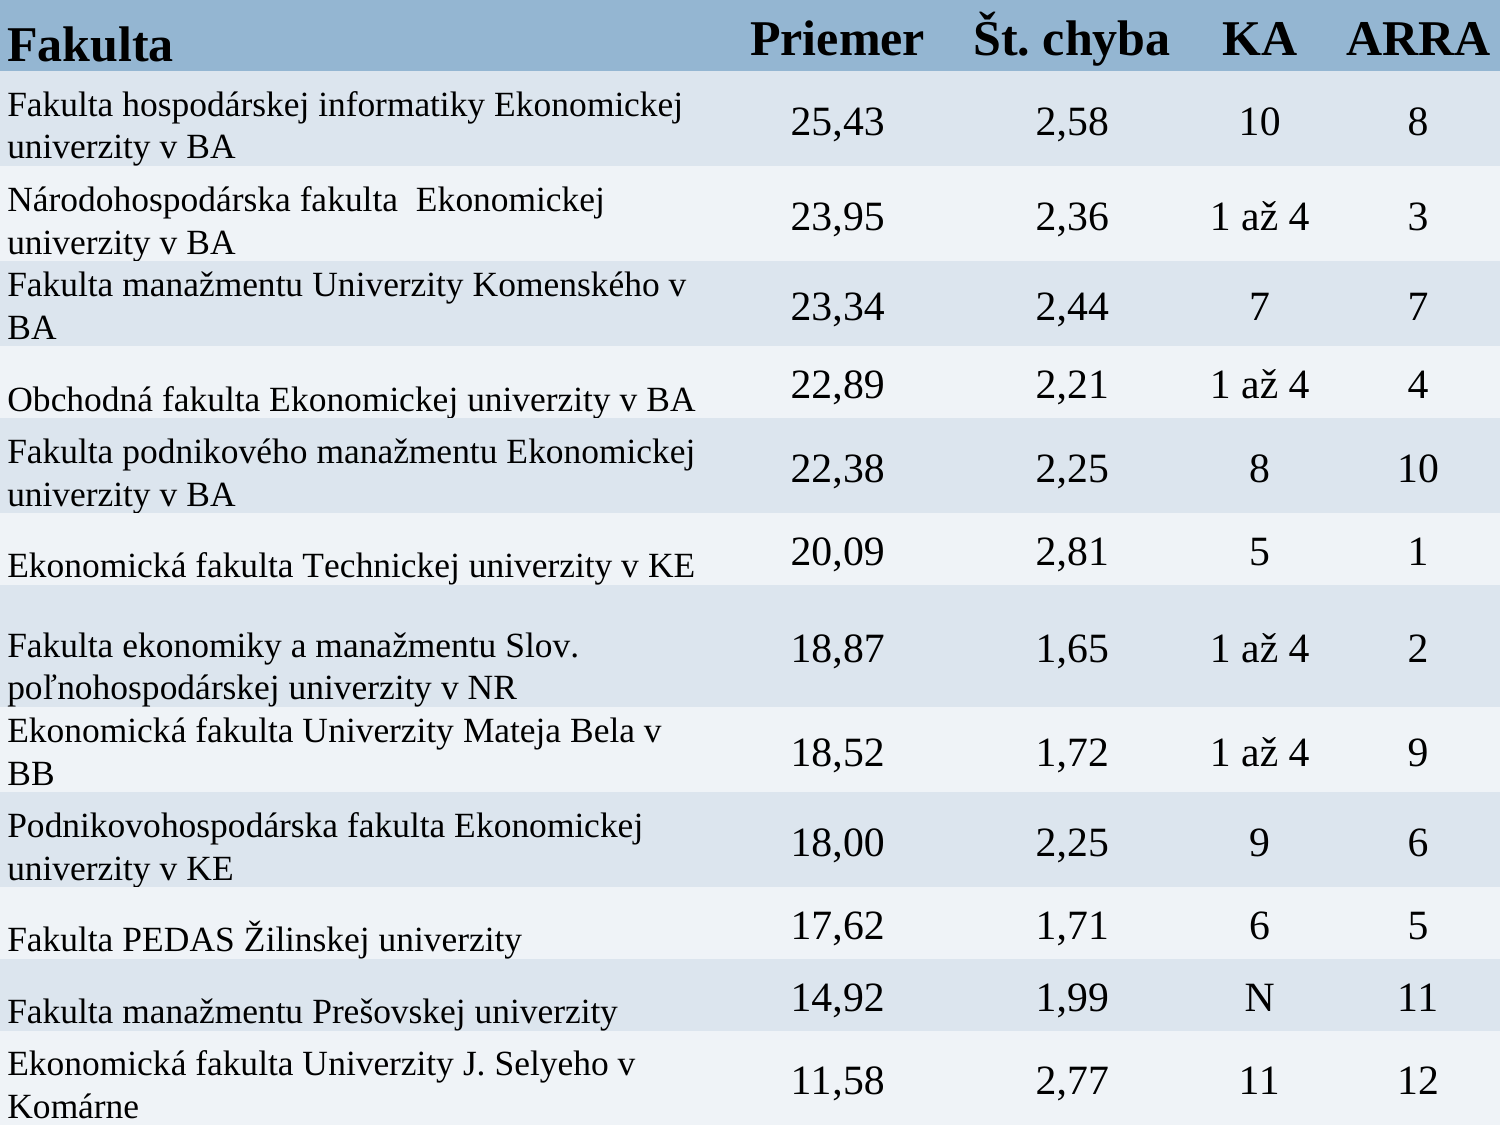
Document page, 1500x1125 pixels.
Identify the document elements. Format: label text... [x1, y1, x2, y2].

table_cell 2,81 [961, 513, 1184, 585]
table_cell 8 [1184, 418, 1336, 513]
table_cell 18,87 [715, 585, 961, 707]
table_cell 5 [1336, 887, 1500, 959]
table_cell N [1184, 959, 1336, 1031]
table_cell 10 [1184, 71, 1336, 166]
table_cell 2,25 [961, 792, 1184, 887]
table_cell 2 [1336, 585, 1500, 707]
table_cell 2,25 [961, 418, 1184, 513]
table_cell 1 až 4 [1184, 707, 1336, 792]
table_cell Fakulta ekonomiky a manažmentu Slov. poľnohospodárskej univerzity v NR [0, 585, 715, 707]
table_cell Fakulta manažmentu Univerzity Komenského v BA [0, 261, 715, 346]
table_cell Ekonomická fakulta Univerzity J. Selyeho v Komárne [0, 1031, 715, 1125]
table_header Št. chyba [961, 0, 1184, 71]
table_cell Ekonomická fakulta Univerzity Mateja Bela v BB [0, 707, 715, 792]
table_cell 7 [1184, 261, 1336, 346]
table_cell 20,09 [715, 513, 961, 585]
table_cell 1 až 4 [1184, 585, 1336, 707]
table_cell 4 [1336, 346, 1500, 418]
table_cell Národohospodárska fakulta Ekonomickej univerzity v BA [0, 166, 715, 261]
table_cell 6 [1336, 792, 1500, 887]
table_cell 3 [1336, 166, 1500, 261]
table_cell 6 [1184, 887, 1336, 959]
table_cell 7 [1336, 261, 1500, 346]
table_cell 1,65 [961, 585, 1184, 707]
table_cell 17,62 [715, 887, 961, 959]
table_cell 10 [1336, 418, 1500, 513]
table_cell 12 [1336, 1031, 1500, 1125]
table_header ARRA [1336, 0, 1500, 71]
table_header KA [1184, 0, 1336, 71]
table_cell 14,92 [715, 959, 961, 1031]
table_header Fakulta [0, 0, 715, 71]
table_cell Fakulta podnikového manažmentu Ekonomickej univerzity v BA [0, 418, 715, 513]
table_cell 2,44 [961, 261, 1184, 346]
table_cell 1 až 4 [1184, 346, 1336, 418]
table_cell 22,89 [715, 346, 961, 418]
table_cell 2,77 [961, 1031, 1184, 1125]
table_cell 5 [1184, 513, 1336, 585]
table_cell 22,38 [715, 418, 961, 513]
table_header Priemer [715, 0, 961, 71]
table_cell 11,58 [715, 1031, 961, 1125]
table_cell 2,21 [961, 346, 1184, 418]
table_cell 9 [1336, 707, 1500, 792]
table_cell 1 [1336, 513, 1500, 585]
table_cell Ekonomická fakulta Technickej univerzity v KE [0, 513, 715, 585]
table_cell Fakulta PEDAS Žilinskej univerzity [0, 887, 715, 959]
table_cell 25,43 [715, 71, 961, 166]
table_cell 2,58 [961, 71, 1184, 166]
table_cell 11 [1336, 959, 1500, 1031]
table_cell Fakulta manažmentu Prešovskej univerzity [0, 959, 715, 1031]
table_cell 1,99 [961, 959, 1184, 1031]
table_cell 2,36 [961, 166, 1184, 261]
table_cell 1 až 4 [1184, 166, 1336, 261]
table_cell 18,00 [715, 792, 961, 887]
table_cell 8 [1336, 71, 1500, 166]
table_cell Obchodná fakulta Ekonomickej univerzity v BA [0, 346, 715, 418]
table_cell Fakulta hospodárskej informatiky Ekonomickej univerzity v BA [0, 71, 715, 166]
table_cell 11 [1184, 1031, 1336, 1125]
table_cell 18,52 [715, 707, 961, 792]
table_cell Podnikovohospodárska fakulta Ekonomickej univerzity v KE [0, 792, 715, 887]
table_cell 23,95 [715, 166, 961, 261]
table_cell 23,34 [715, 261, 961, 346]
table_cell 1,71 [961, 887, 1184, 959]
table_cell 1,72 [961, 707, 1184, 792]
table_cell 9 [1184, 792, 1336, 887]
